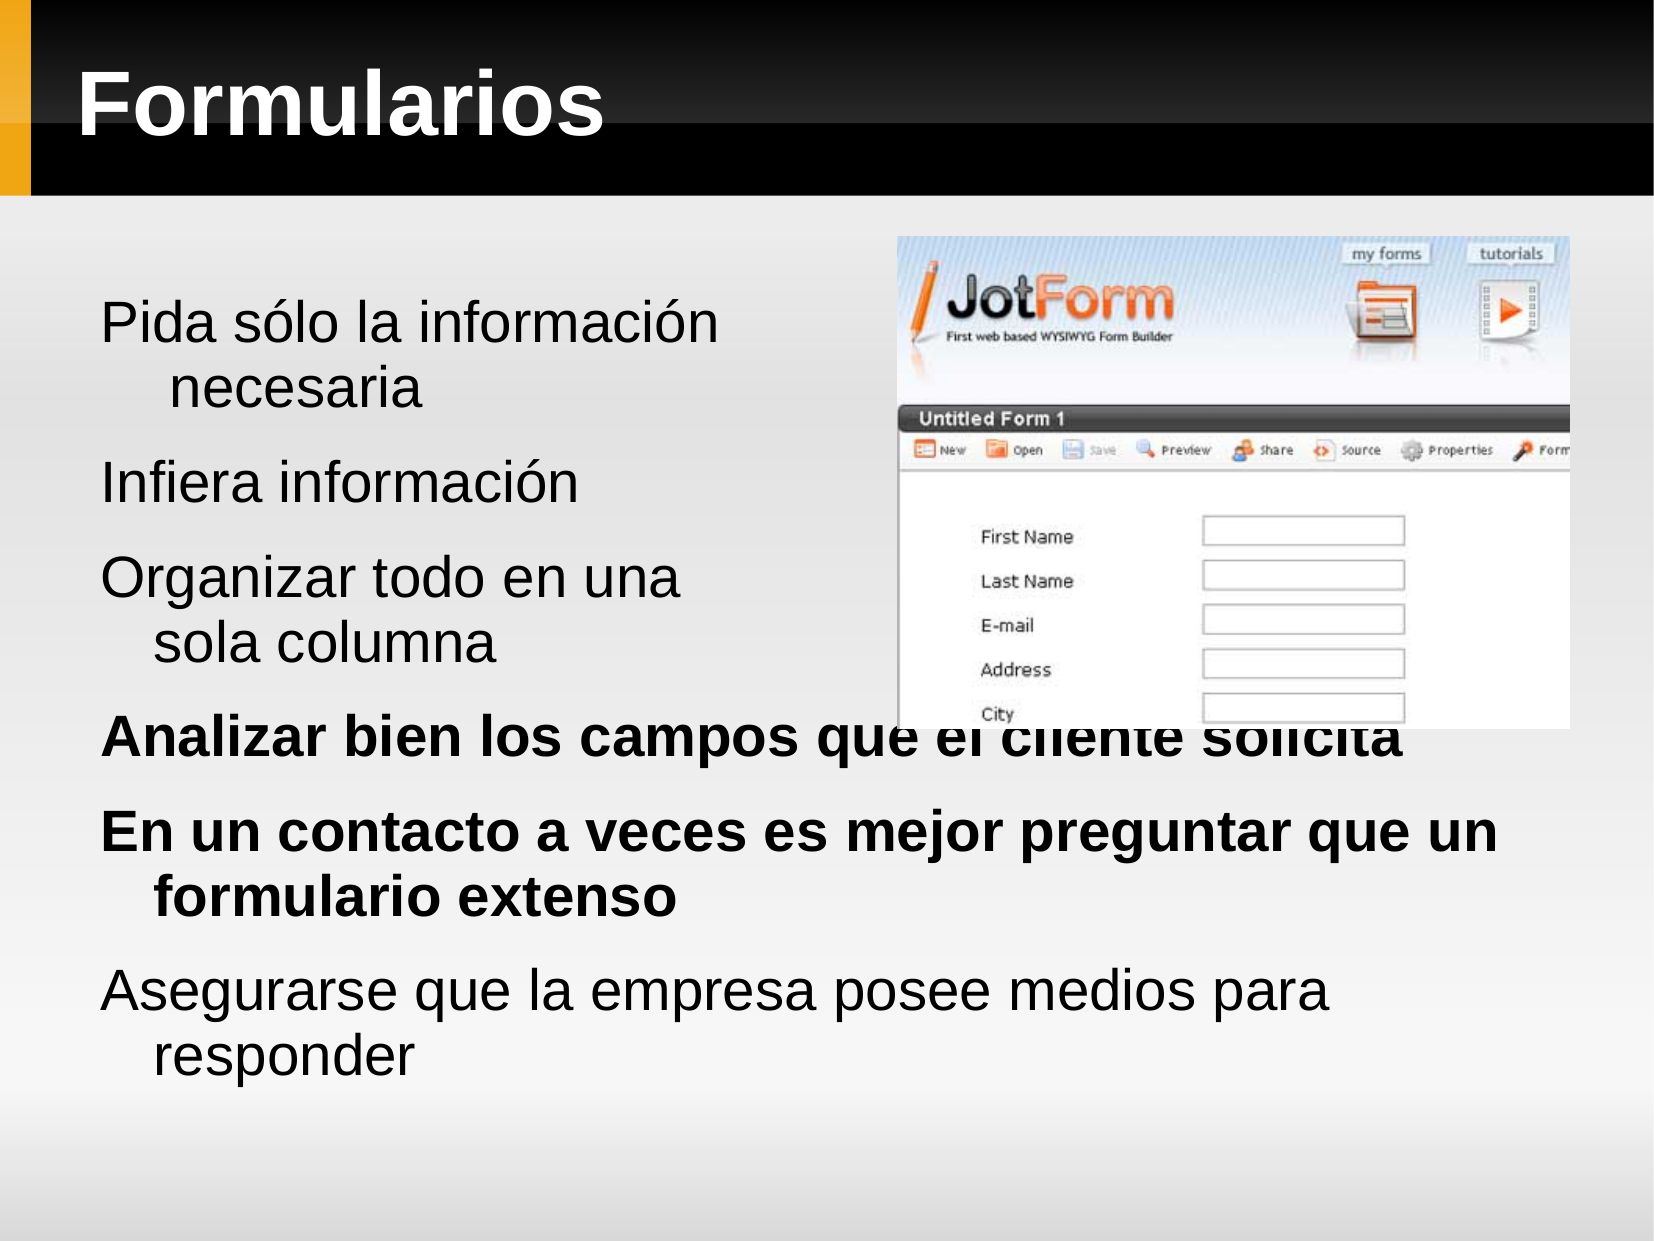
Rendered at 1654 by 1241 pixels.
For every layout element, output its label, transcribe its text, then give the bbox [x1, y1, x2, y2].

list Pida sólo la información necesaria Infiera información Organizar todo en una sola columna Analizar bien los campos que el cliente solicita En un contacto a veces es mejor preguntar que un formulario extenso Asegurarse que la empresa posee medios para responder [82, 290, 1571, 1172]
picture [0, 0, 1654, 1241]
title Formularios [76, 7, 1565, 200]
